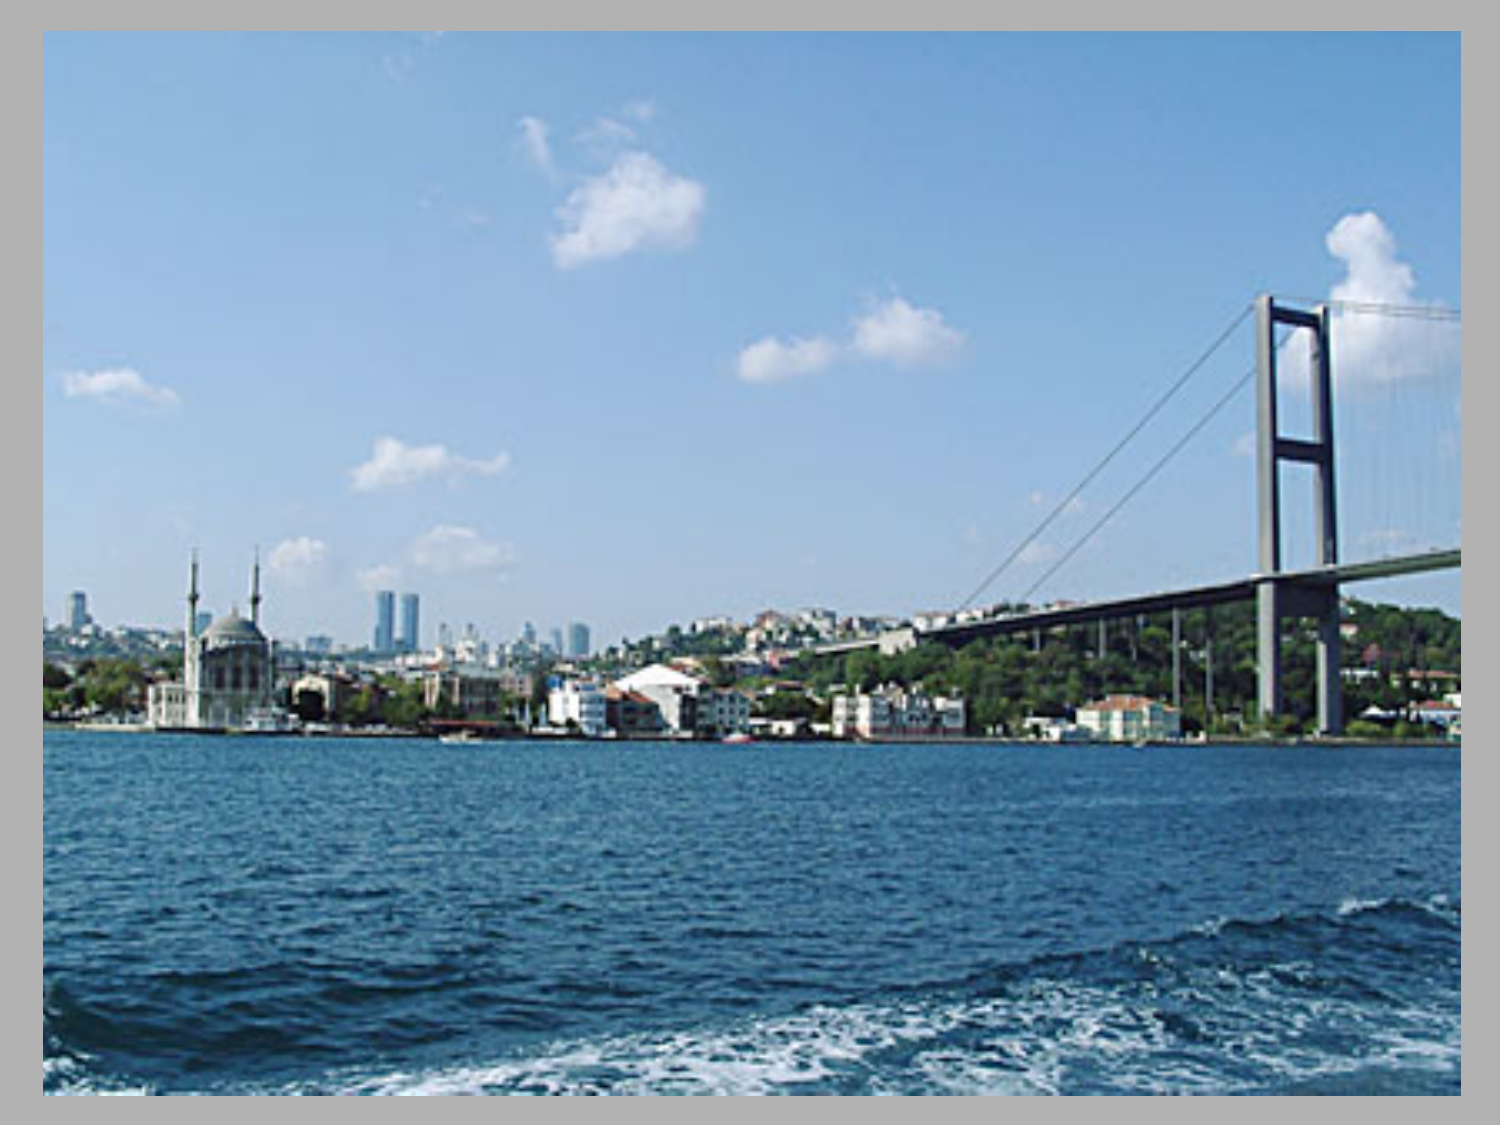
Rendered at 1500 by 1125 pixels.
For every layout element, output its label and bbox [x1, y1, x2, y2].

picture [43, 31, 1461, 1096]
